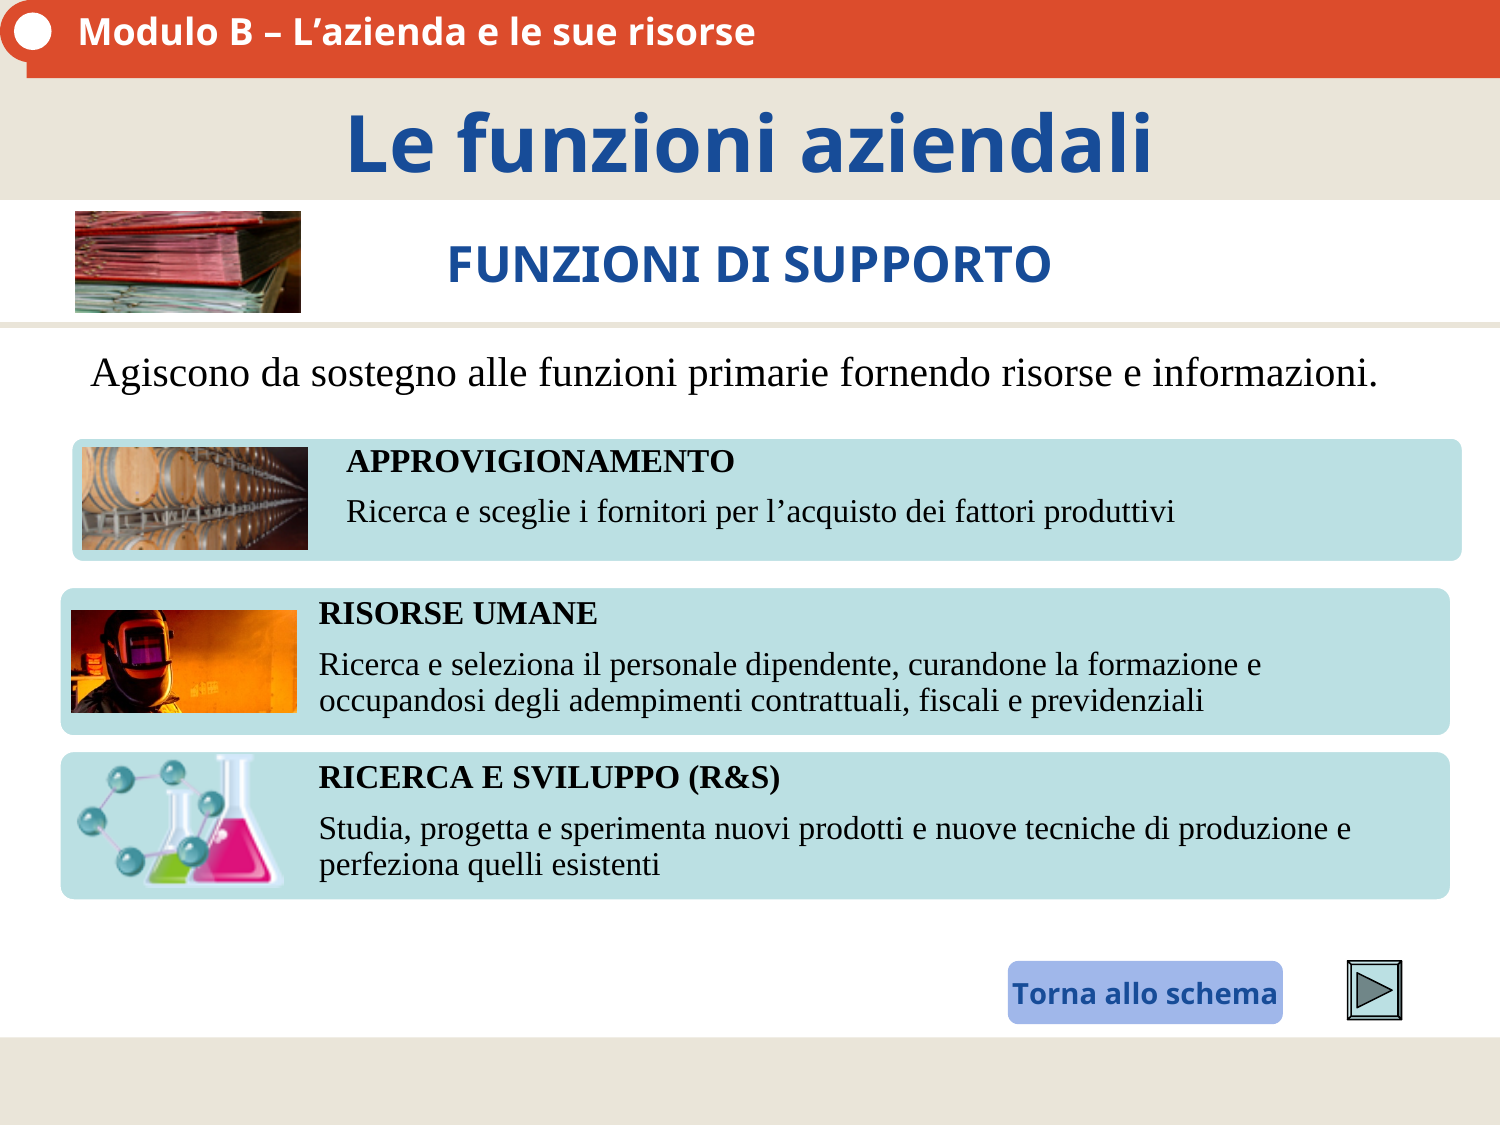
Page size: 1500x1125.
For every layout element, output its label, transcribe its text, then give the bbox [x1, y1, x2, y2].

text_box [58, 750, 1440, 902]
list Agiscono da sostegno alle funzioni primarie fornendo risorse e informazioni. [74, 337, 1407, 410]
text_box Le funzioni aziendali [112, 82, 1388, 201]
text_box [1349, 960, 1402, 1020]
picture [71, 610, 297, 713]
text_box [70, 436, 1464, 564]
text_box RICERCA E SVILUPPO (R&S) Studia, progetta e sperimenta nuovi prodotti e nuove tecniche di produzione e perfeziona quelli esistenti [308, 750, 1447, 901]
text_box APPROVIGIONAMENTO Ricerca e sceglie i fornitori per l’acquisto dei fattori produttivi [335, 433, 1335, 552]
title FUNZIONI DI SUPPORTO [324, 201, 1176, 322]
text_box [1447, 753, 1453, 898]
text_box RISORSE UMANE Ricerca e seleziona il personale dipendente, curandone la formazione e occupandosi degli adempimenti contrattuali, fiscali e previdenziali [308, 585, 1447, 728]
text_box [58, 585, 1453, 738]
picture [82, 447, 308, 550]
picture [75, 211, 301, 313]
picture [75, 754, 284, 888]
text_box Torna allo schema [1007, 960, 1283, 1025]
